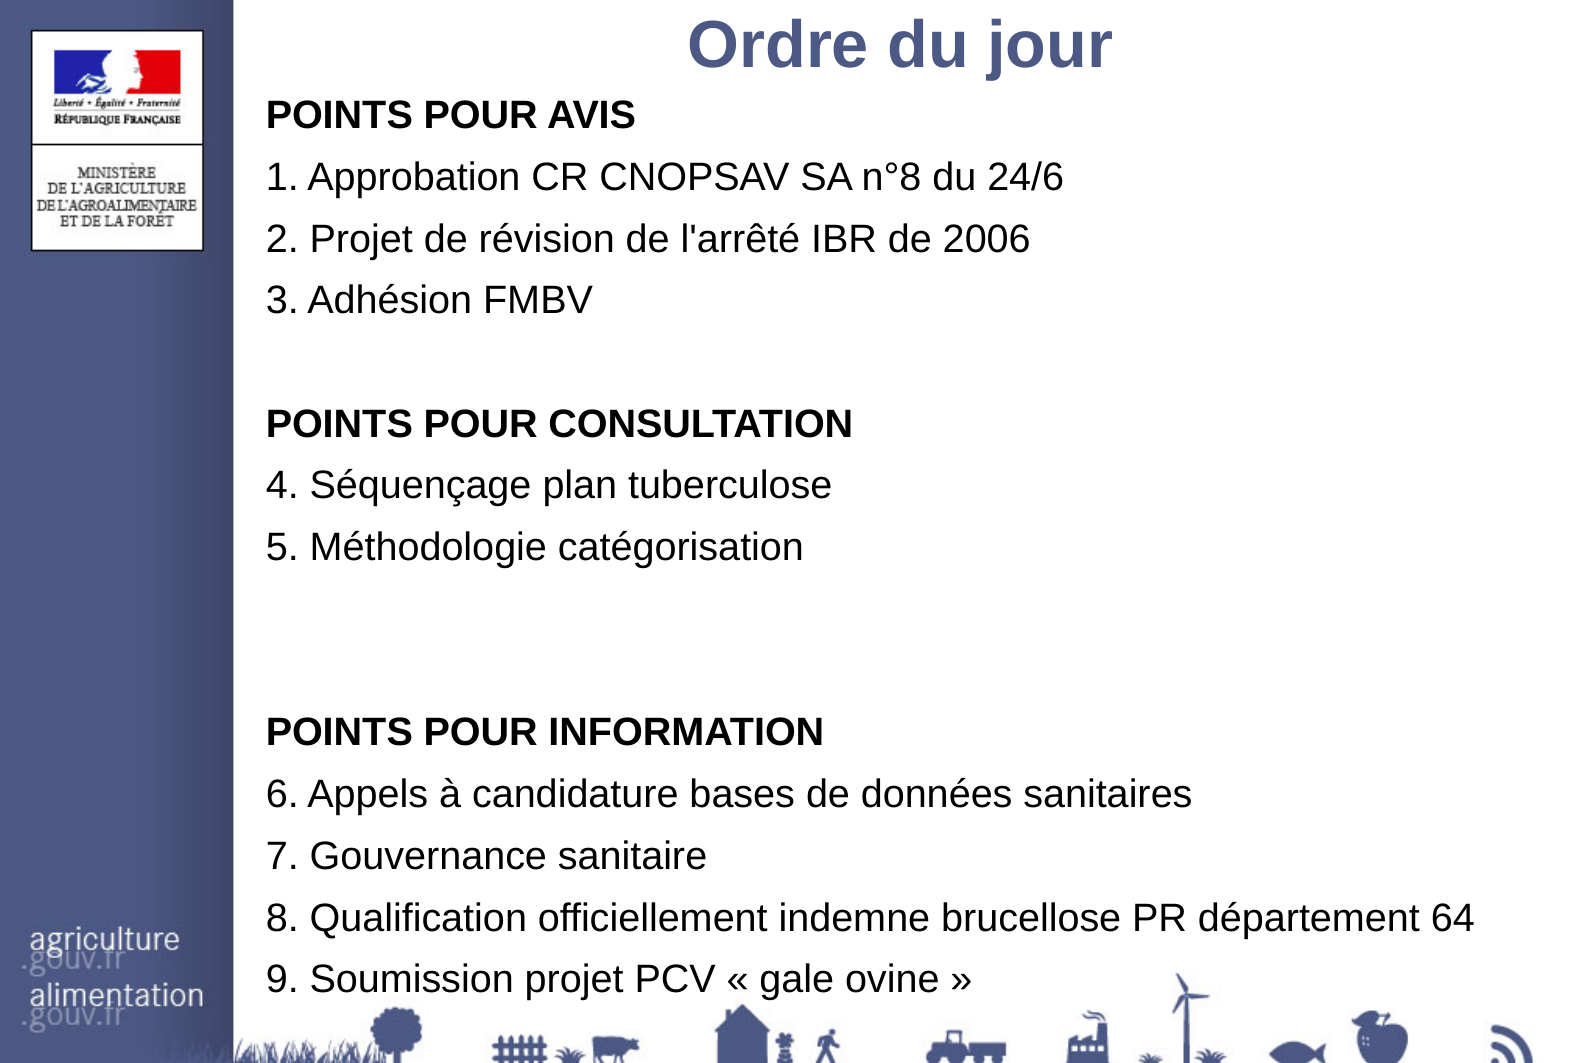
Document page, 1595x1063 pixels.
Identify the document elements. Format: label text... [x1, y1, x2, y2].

list POINTS POUR AVIS 1. Approbation CR CNOPSAV SA n°8 du 24/6 2. Projet de révision de l'arrêté IBR de 2006 3. Adhésion FMBV POINTS POUR CONSULTATION 4. Séquençage plan tuberculose 5. Méthodologie catégorisation POINTS POUR INFORMATION 6. Appels à candidature bases de données sanitaires 7. Gouvernance sanitaire 8. Qualification officiellement indemne brucellose PR département 64 9. Soumission projet PCV « gale ovine » [265, 93, 1536, 1013]
picture [0, 0, 1595, 1063]
title Ordre du jour [265, 0, 1536, 89]
